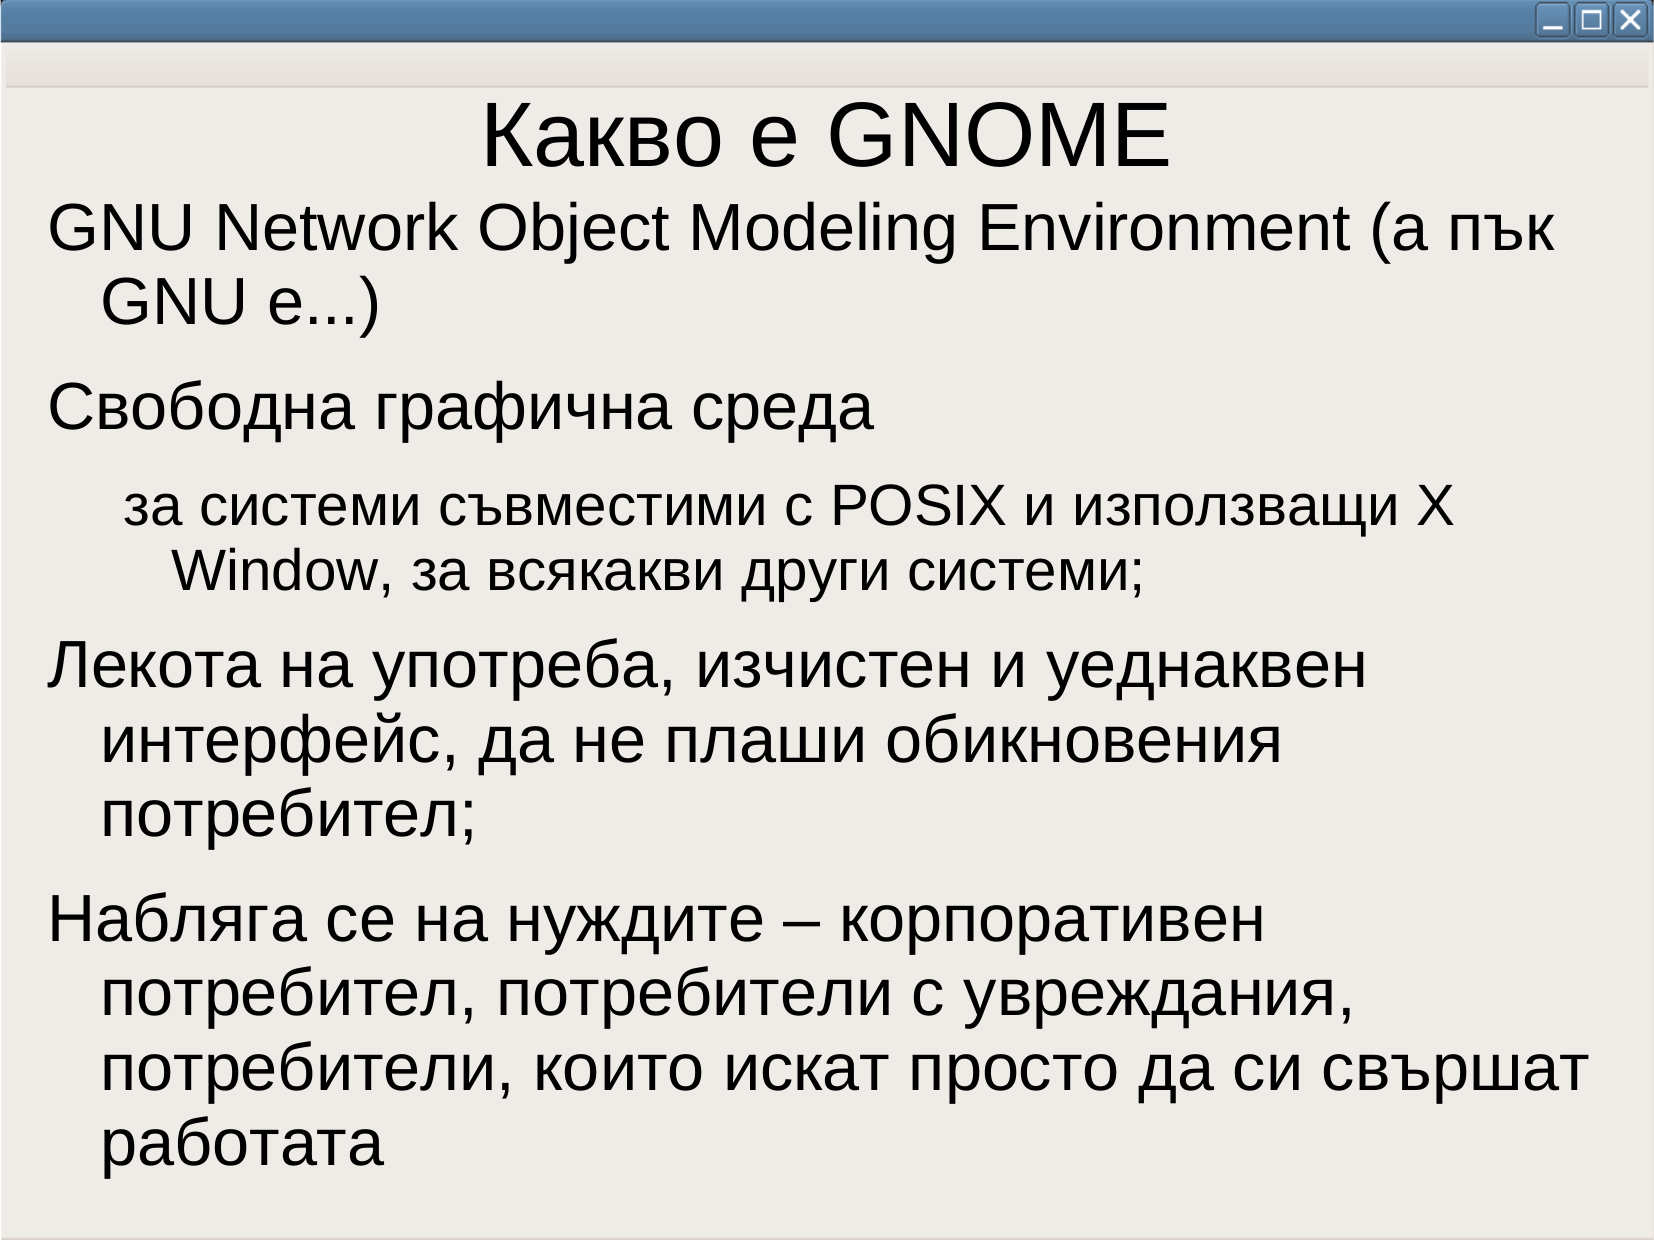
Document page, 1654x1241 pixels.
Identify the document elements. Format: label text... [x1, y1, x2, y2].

list GNU Network Object Modeling Environment (а пък GNU е...) Свободна графична среда за системи съвместими с POSIX и използващи X Window, за всякакви други системи; Лекота на употреба, изчистен и уеднаквен интерфейс, да не плаши обикновения потребител; Набляга се на нуждите – корпоративен потребител, потребители с увреждания, потребители, които искат просто да си свършат работата [29, 189, 1625, 1180]
title Какво е GNOME [82, 31, 1571, 189]
picture [0, 0, 1654, 1240]
